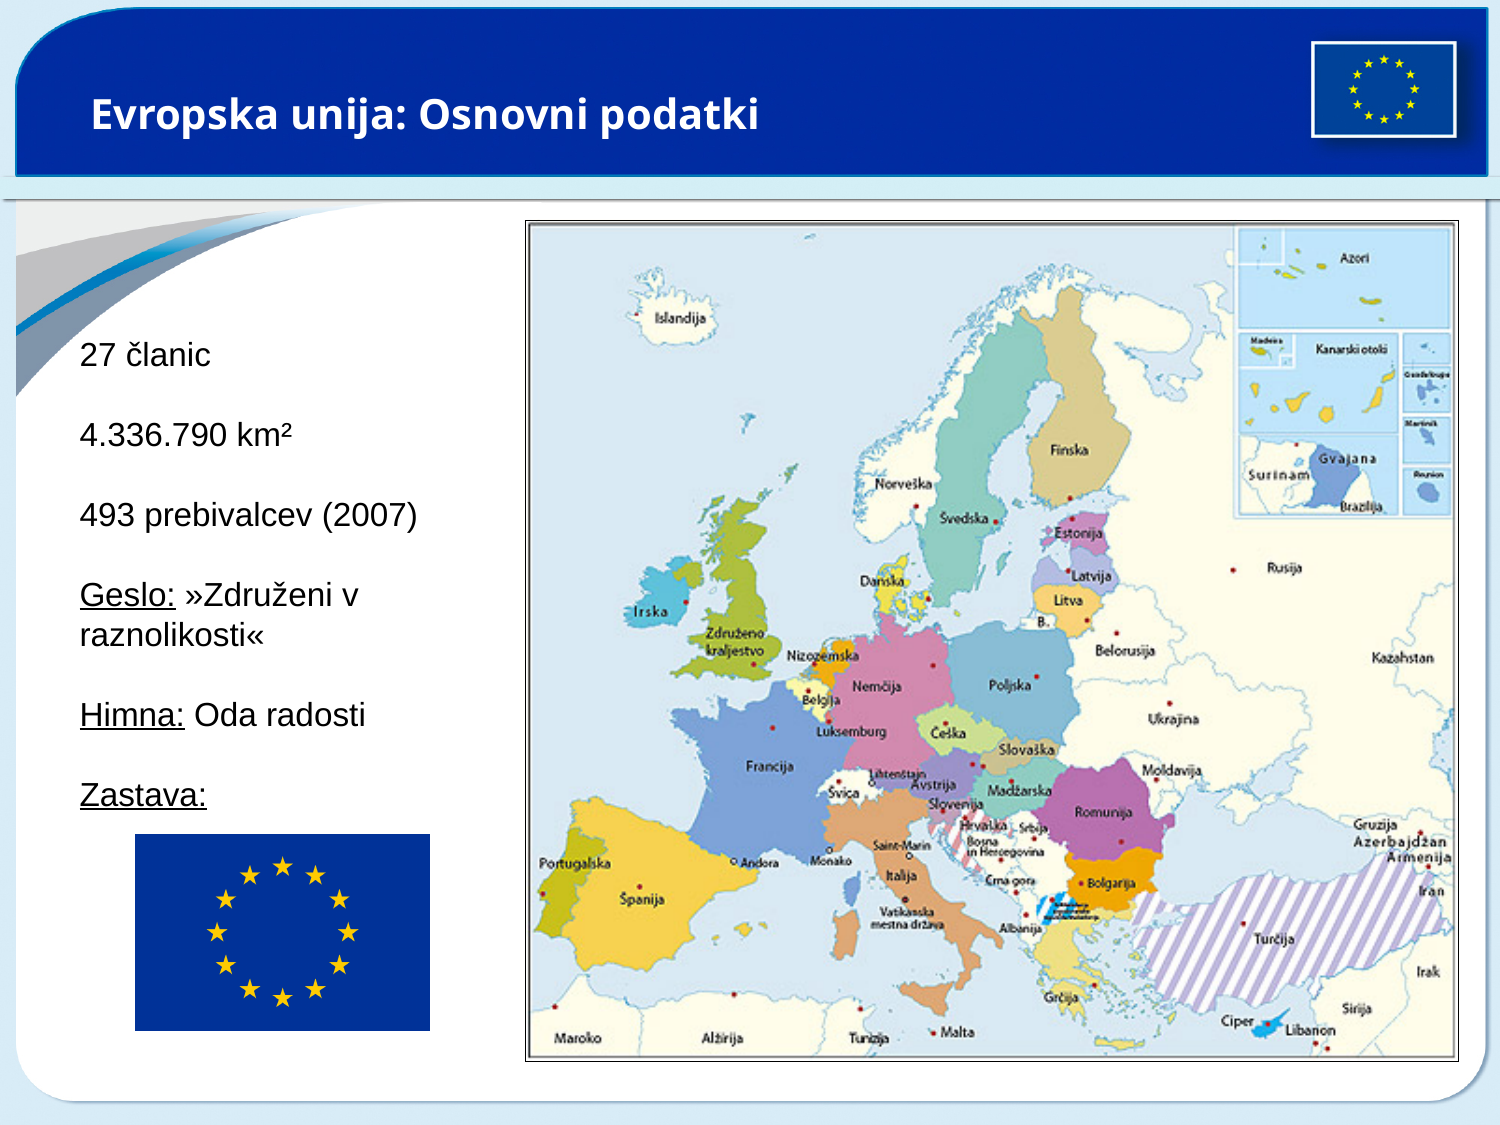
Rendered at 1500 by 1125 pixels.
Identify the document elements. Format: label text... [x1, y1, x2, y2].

picture [0, 0, 1500, 1125]
title Evropska unija: Osnovni podatki [75, 19, 1294, 207]
text_box 27 članic 4.336.790 km² 493 prebivalcev (2007) Geslo: »Združeni v raznolikosti« Himna: Oda radosti Zastava: [64, 326, 517, 821]
